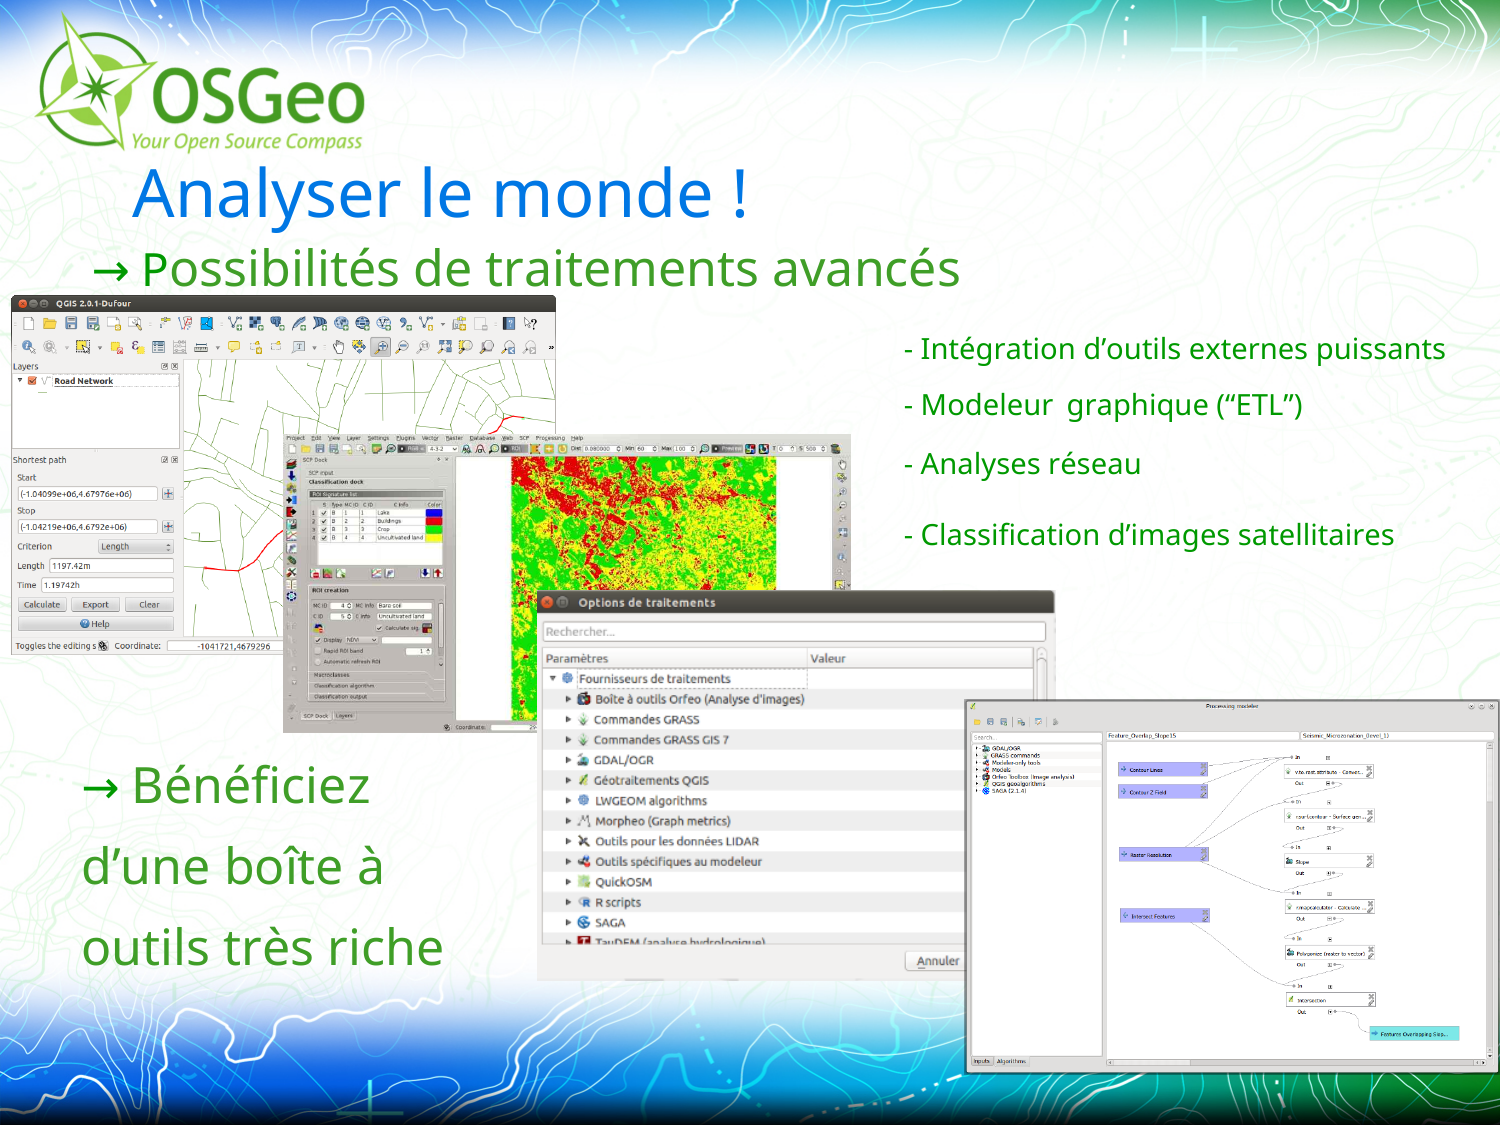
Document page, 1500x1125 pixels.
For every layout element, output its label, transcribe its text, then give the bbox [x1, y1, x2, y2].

text_box [512, 1025, 988, 1101]
text_box [112, 1025, 426, 1101]
text_box → Possibilités de traitements avancés [35, 236, 1382, 404]
text_box → Bénéficiez d’une boîte à outils très riche [10, 742, 1430, 959]
title Analyser le monde ! [118, 106, 1453, 277]
picture [0, 0, 1500, 1125]
list - Intégration d’outils externes puissants - Modeleur graphique (“ETL”) - Analyses réseau - Classification d’images satellitaires [903, 295, 1453, 657]
